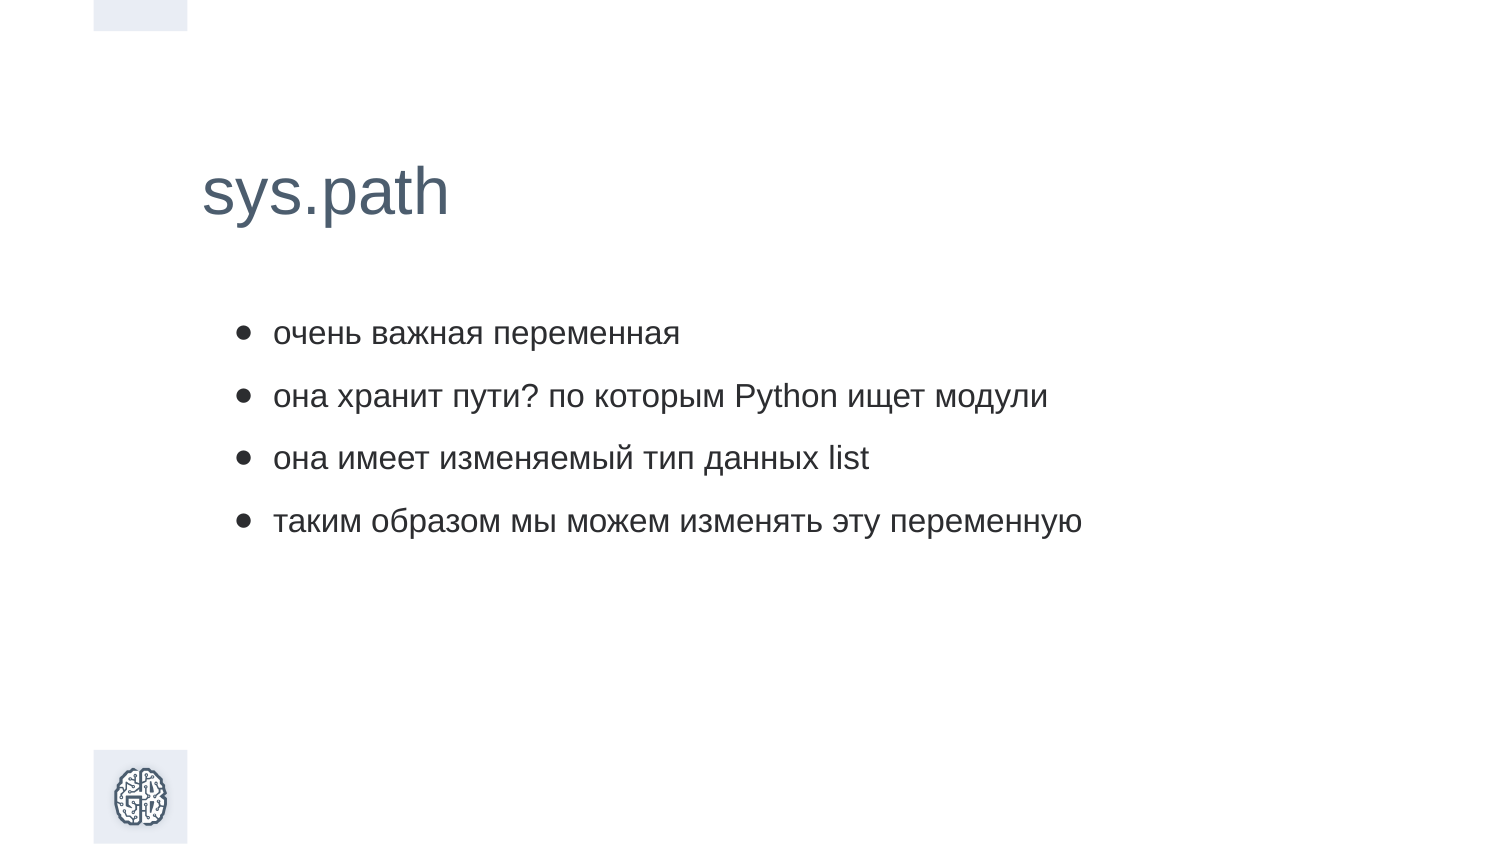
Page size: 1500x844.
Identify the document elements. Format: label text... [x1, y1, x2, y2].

text_box sys.path [187, 93, 1312, 282]
text_box она имеет изменяемый тип данных list [187, 409, 1312, 472]
picture [106, 760, 175, 834]
text_box таким образом мы можем изменять эту переменную [187, 472, 1312, 546]
text_box очень важная переменная [187, 284, 1312, 358]
text_box она хранит пути? по которым Python ищет модули [187, 358, 1312, 409]
